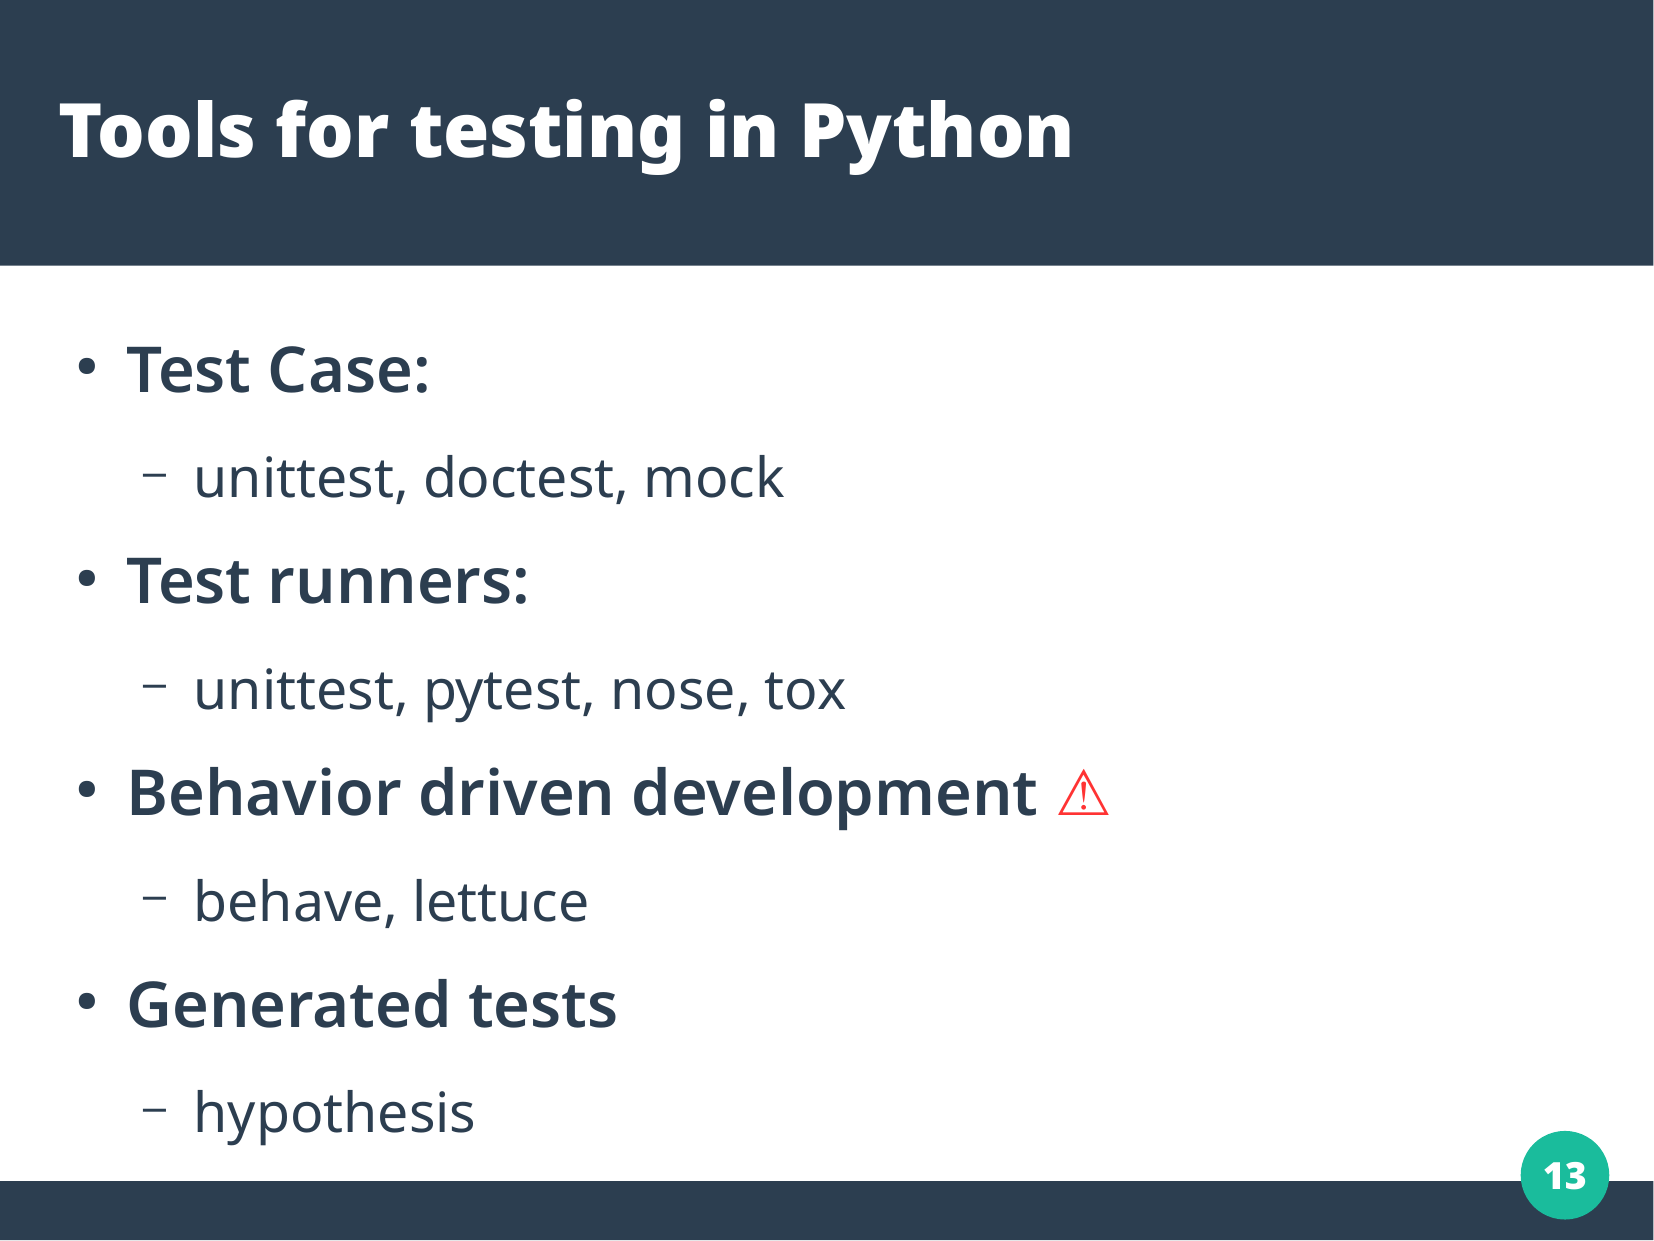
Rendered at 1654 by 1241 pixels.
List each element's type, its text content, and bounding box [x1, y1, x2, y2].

title Tools for testing in Python [59, 49, 1595, 207]
list Test Case: unittest, doctest, mock Test runners: unittest, pytest, nose, tox Behavior driven development ⚠ behave, lettuce Generated tests hypothesis [59, 324, 1595, 1152]
